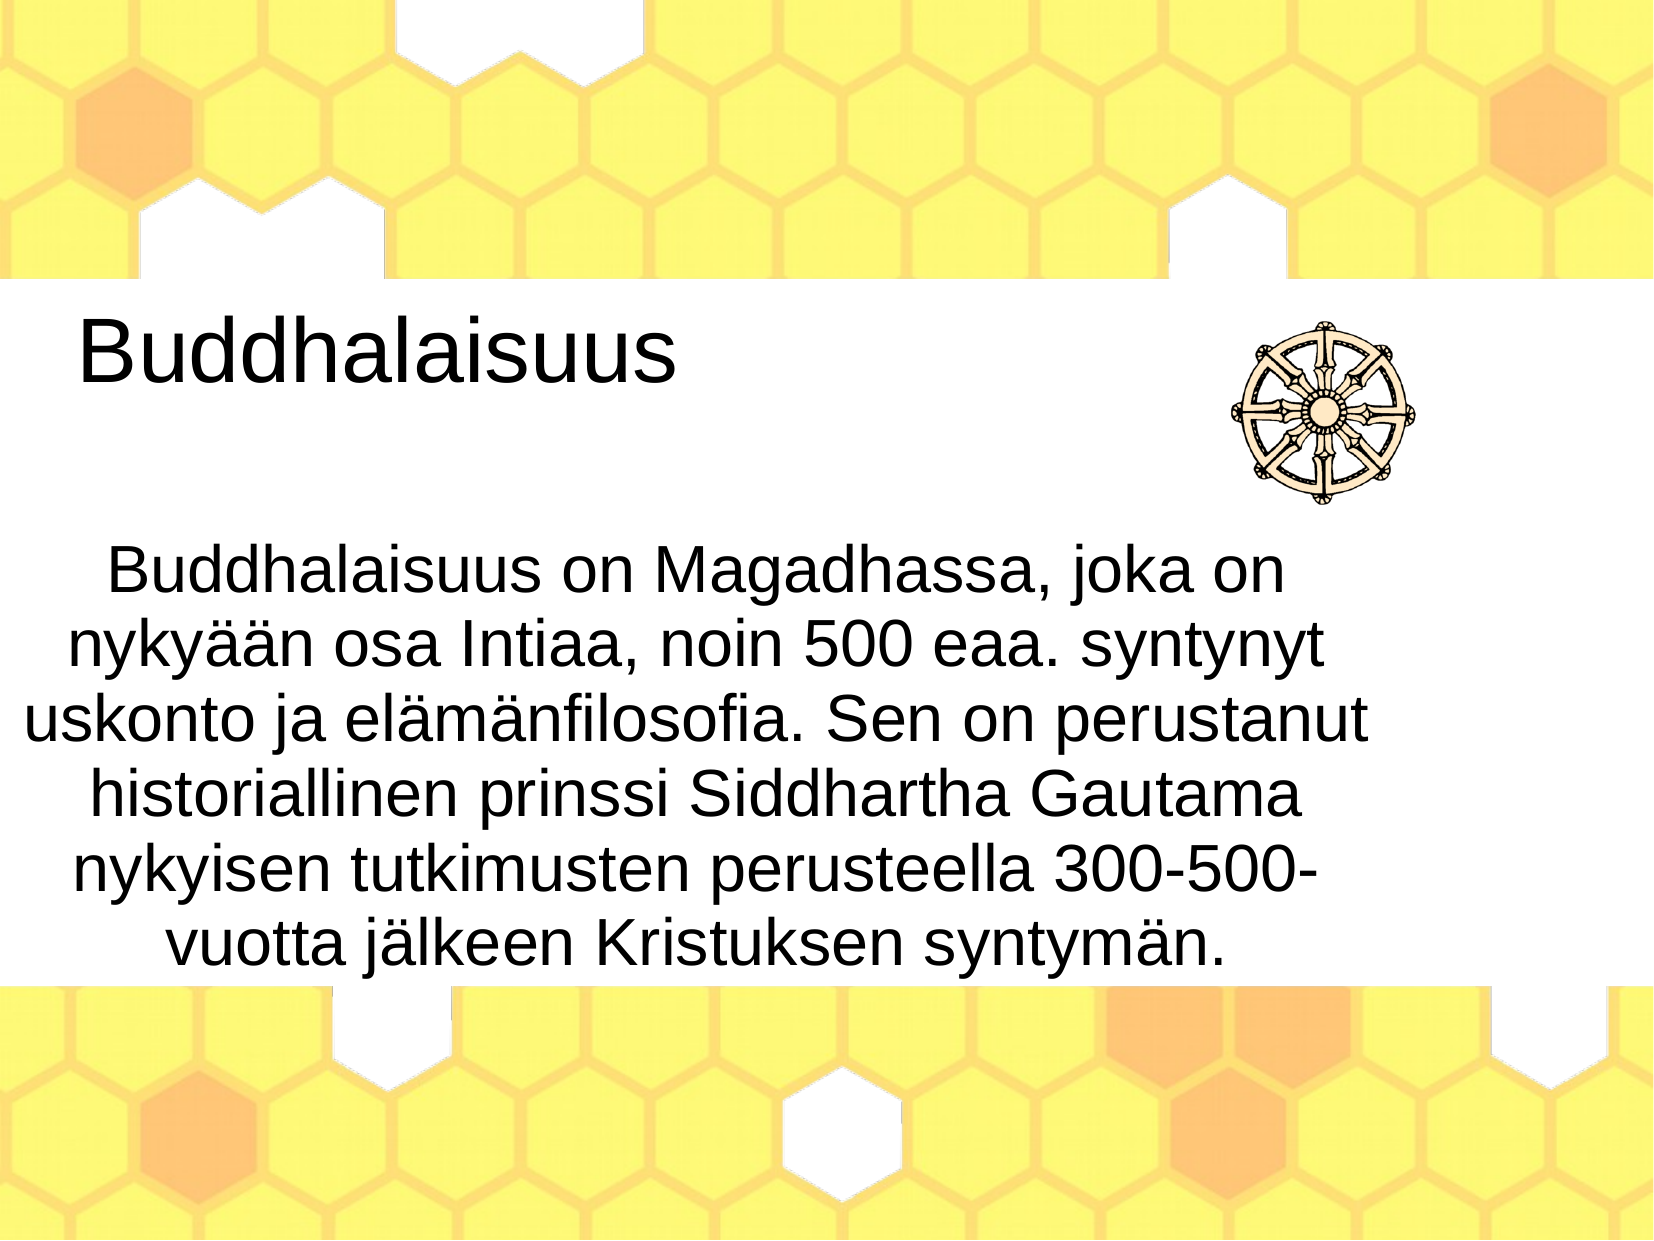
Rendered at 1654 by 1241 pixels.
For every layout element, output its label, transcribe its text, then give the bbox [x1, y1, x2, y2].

subtitle Buddhalaisuus on Magadhassa, joka on nykyään osa Intiaa, noin 500 eaa. syntynyt uskonto ja elämänfilosofia. Sen on perustanut historiallinen prinssi Siddhartha Gautama nykyisen tutkimusten perusteella 300-500-vuotta jälkeen Kristuksen syntymän. [11, 531, 1382, 981]
picture [1228, 318, 1418, 508]
picture [0, 0, 1654, 279]
picture [0, 986, 1654, 1240]
title Buddhalaisuus [0, 218, 1123, 485]
